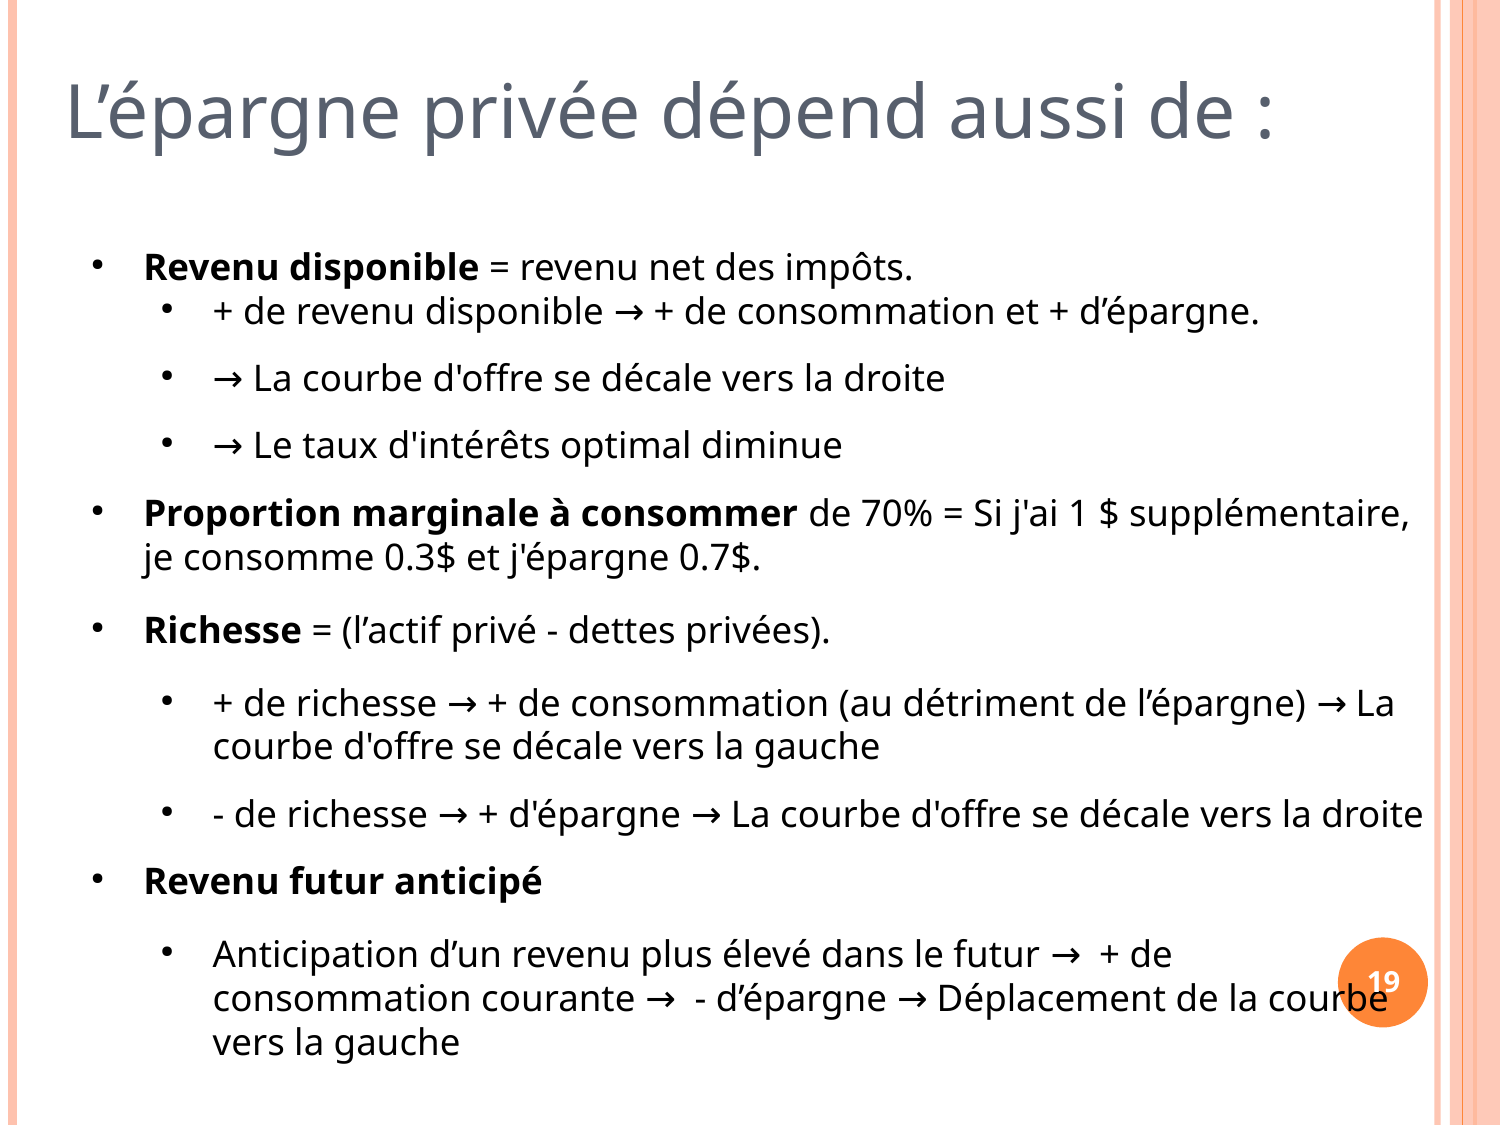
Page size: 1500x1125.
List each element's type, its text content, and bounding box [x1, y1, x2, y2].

list Revenu disponible = revenu net des impôts. + de revenu disponible → + de consommation et + d’épargne. → La courbe d'offre se décale vers la droite → Le taux d'intérêts optimal diminue Proportion marginale à consommer de 70% = Si j'ai 1 $ supplémentaire, je consomme 0.3$ et j'épargne 0.7$. Richesse = (l’actif privé - dettes privées). + de richesse → + de consommation (au détriment de l’épargne) → La courbe d'offre se décale vers la gauche - de richesse → + d'épargne → La courbe d'offre se décale vers la droite Revenu futur anticipé Anticipation d’un revenu plus élevé dans le futur → + de consommation courante → - d’épargne → Déplacement de la courbe vers la gauche [59, 236, 1453, 1074]
title L’épargne privée dépend aussi de : [50, 31, 1397, 161]
slide_number <numéro> [1333, 940, 1434, 1027]
